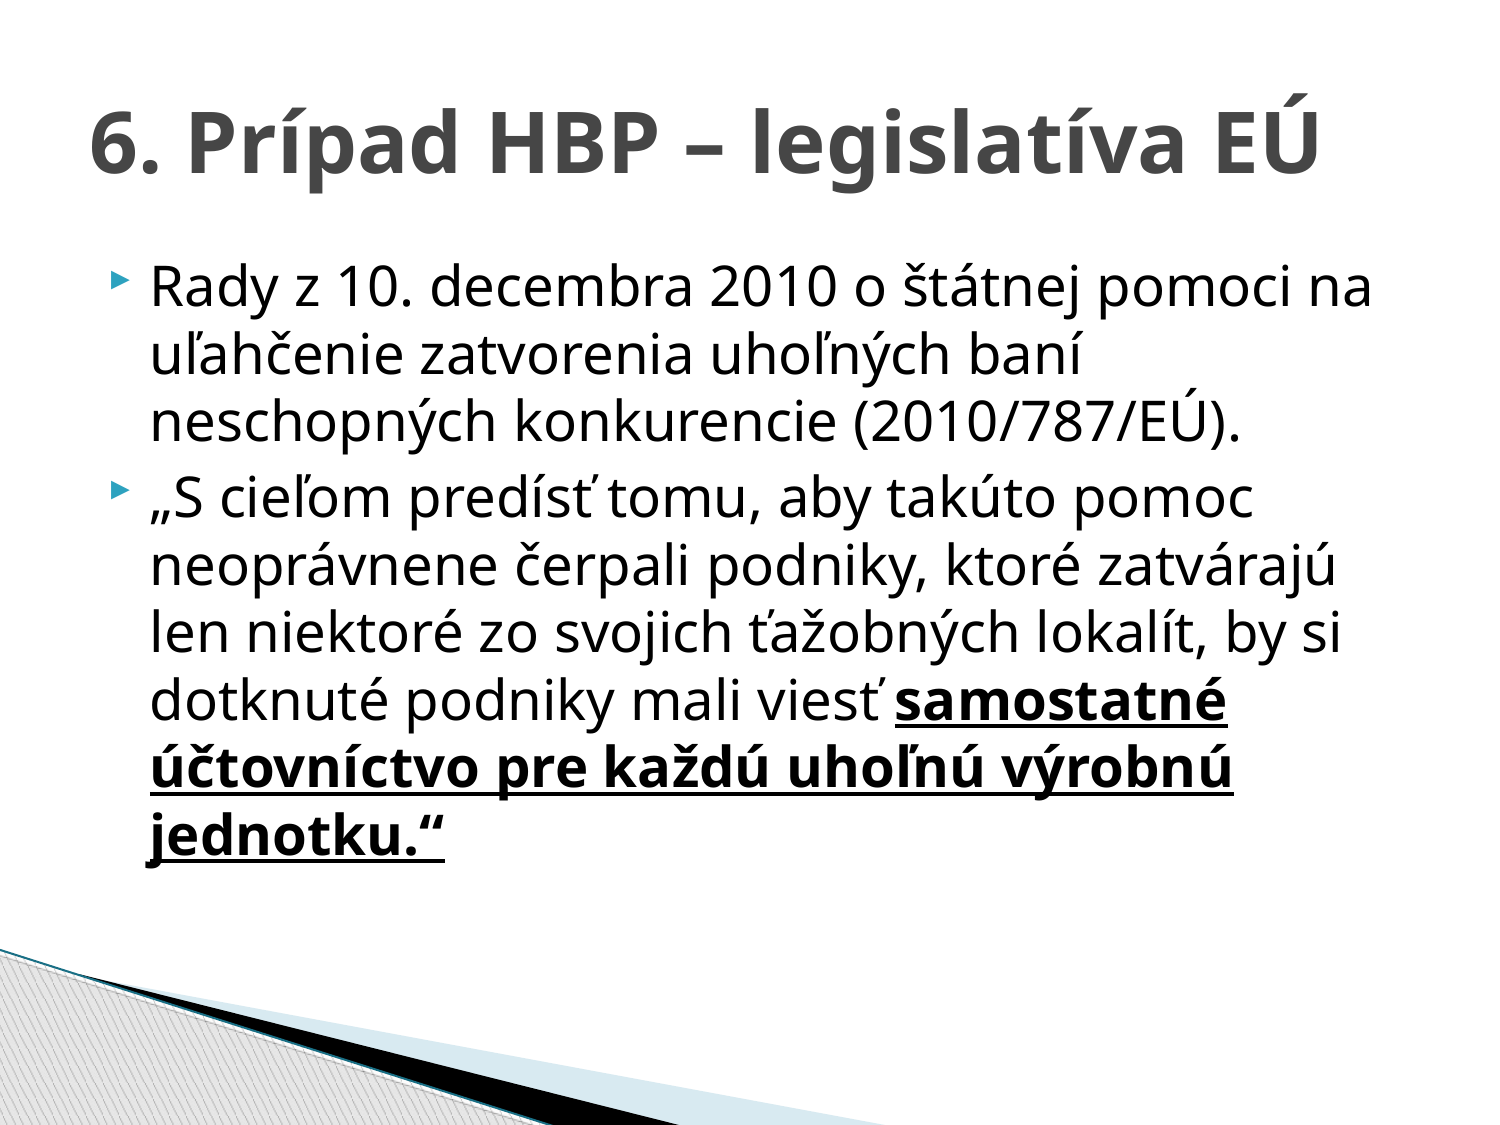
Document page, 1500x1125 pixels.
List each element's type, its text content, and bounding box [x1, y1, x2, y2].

list Rady z 10. decembra 2010 o štátnej pomoci na uľahčenie zatvorenia uhoľných baní neschopných konkurencie (2010/787/EÚ). „S cieľom predísť tomu, aby takúto pomoc neoprávnene čerpali podniky, ktoré zatvárajú len niektoré zo svojich ťažobných lokalít, by si dotknuté podniky mali viesť samostatné účtovníctvo pre každú uhoľnú výrobnú jednotku.“ [75, 243, 1425, 986]
title 6. Prípad HBP – legislatíva EÚ [75, 45, 1425, 233]
